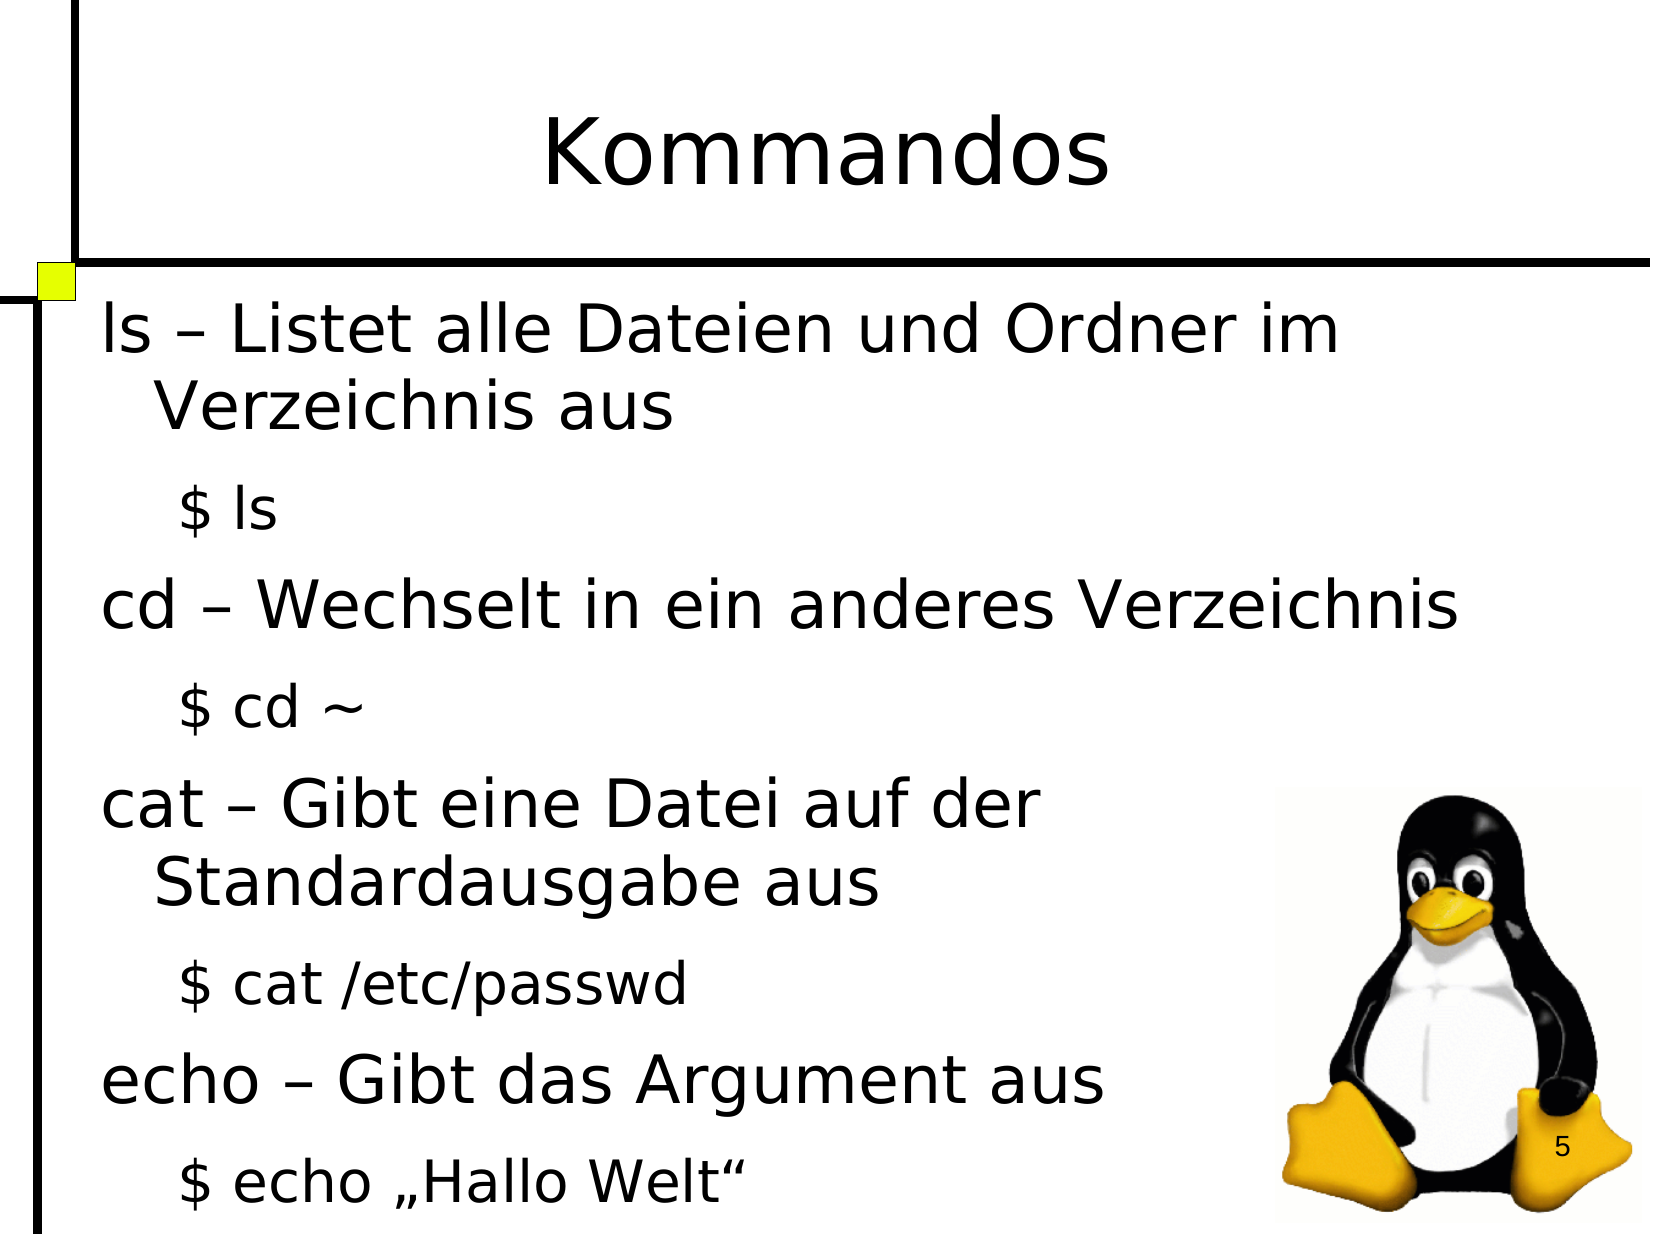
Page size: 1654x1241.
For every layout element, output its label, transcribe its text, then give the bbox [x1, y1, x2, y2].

list ls – Listet alle Dateien und Ordner im Verzeichnis aus $ ls cd – Wechselt in ein anderes Verzeichnis $ cd ~ cat – Gibt eine Datei auf der Standardausgabe aus $ cat /etc/passwd echo – Gibt das Argument aus $ echo „Hallo Welt“ [82, 290, 1571, 1217]
title Kommandos [82, 49, 1571, 257]
picture [1275, 787, 1642, 1223]
